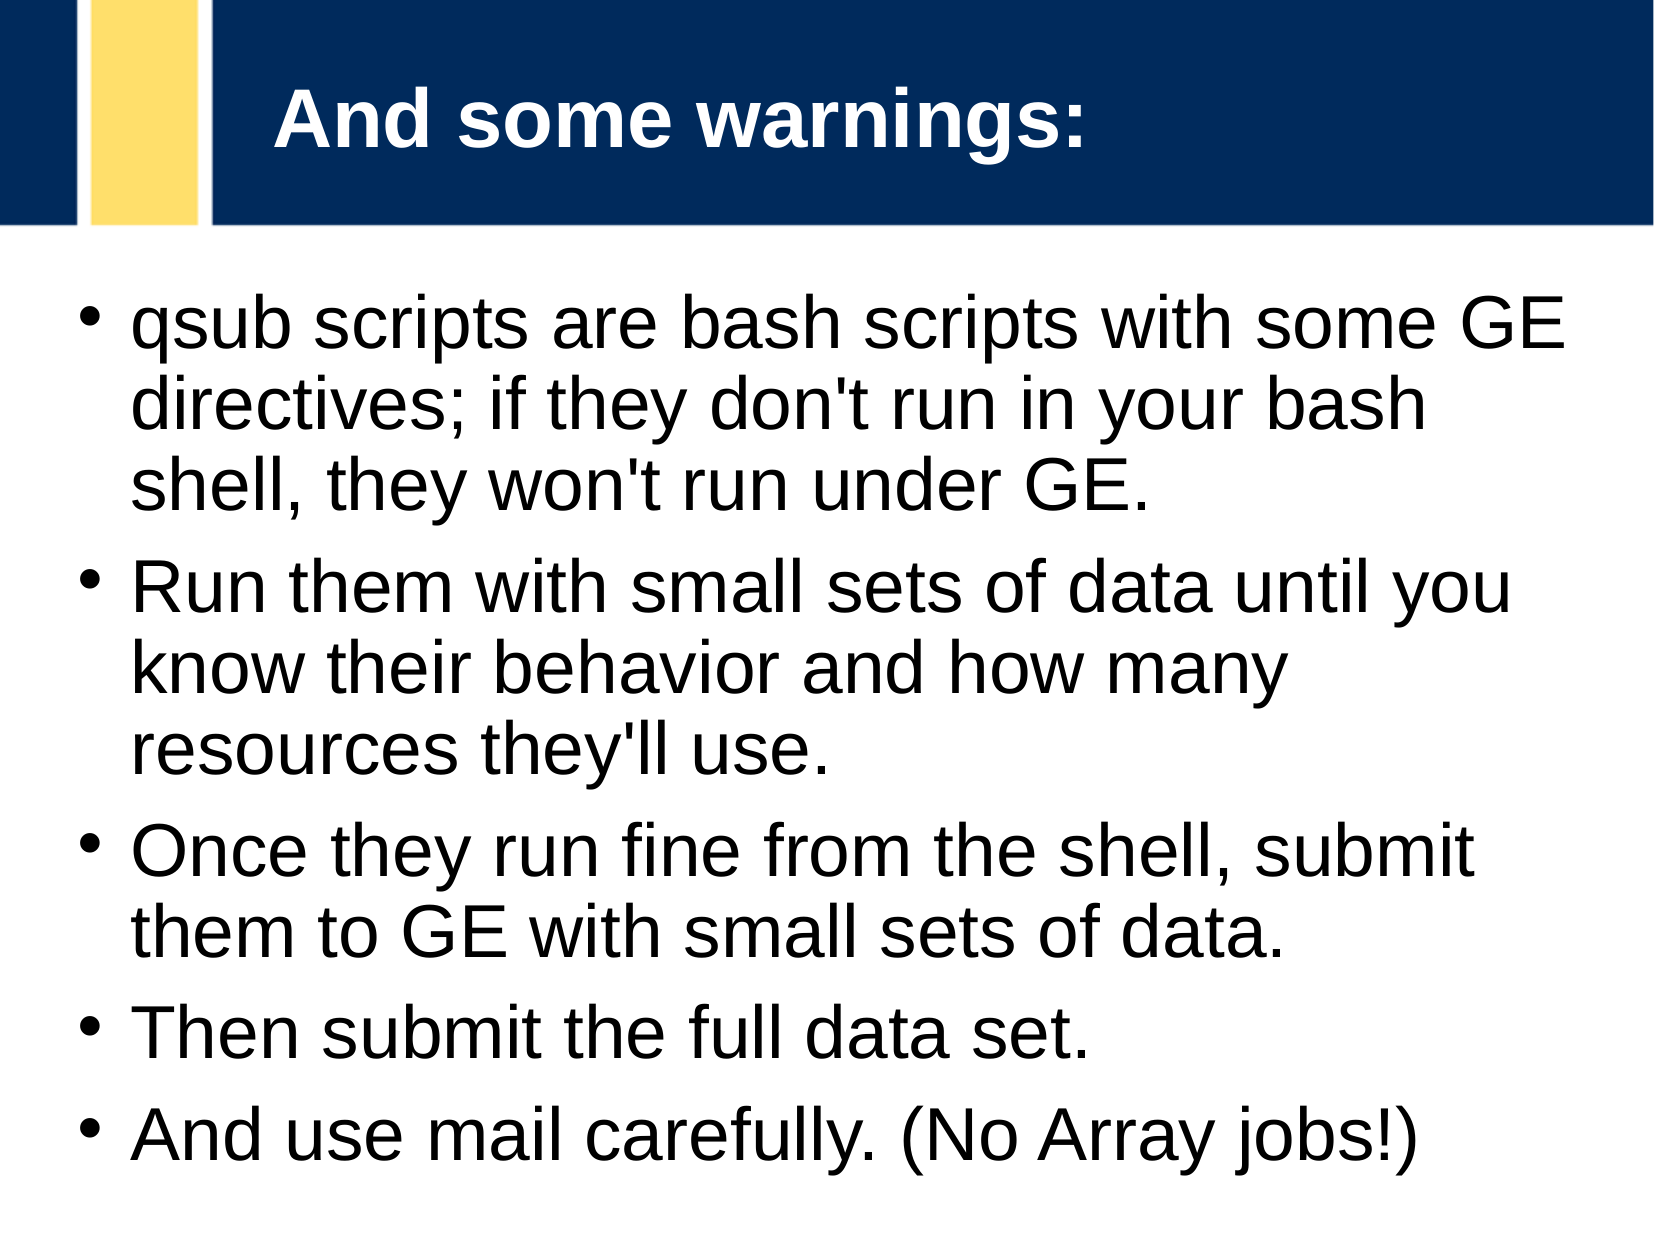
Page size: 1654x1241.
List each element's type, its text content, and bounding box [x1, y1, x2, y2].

title And some warnings: [257, 0, 1654, 228]
picture [0, 0, 1654, 1241]
subtitle qsub scripts are bash scripts with some GE directives; if they don't run in your bash shell, they won't run under GE. Run them with small sets of data until you know their behavior and how many resources they'll use. Once they run fine from the shell, submit them to GE with small sets of data. Then submit the full data set. And use mail carefully. (No Array jobs!) [44, 276, 1621, 1216]
